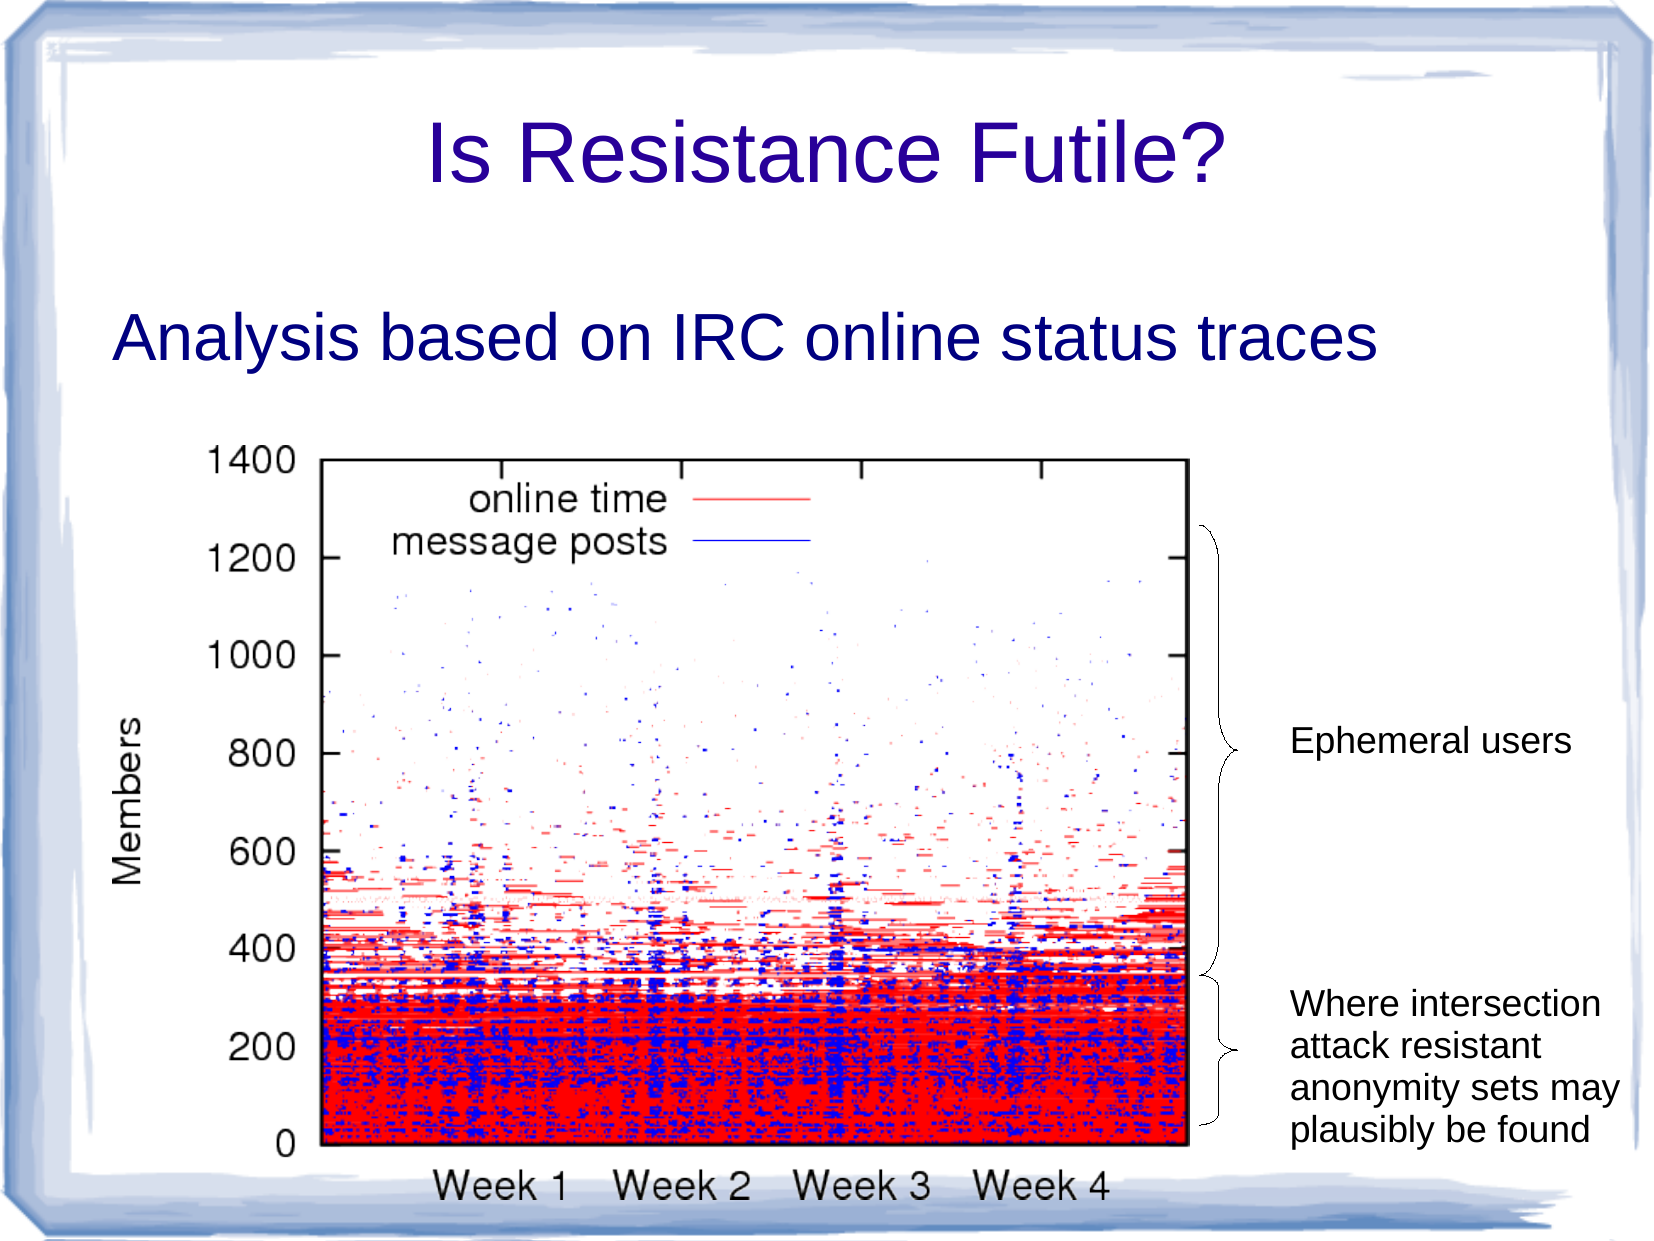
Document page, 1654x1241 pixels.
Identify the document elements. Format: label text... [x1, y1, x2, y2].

title Is Resistance Futile? [82, 49, 1571, 257]
text_box Where intersection attack resistant anonymity sets may plausibly be found [1275, 975, 1651, 1158]
list Analysis based on IRC online status traces [112, 300, 1566, 375]
text_box Ephemeral users [1275, 712, 1613, 770]
picture [0, 0, 1654, 1241]
